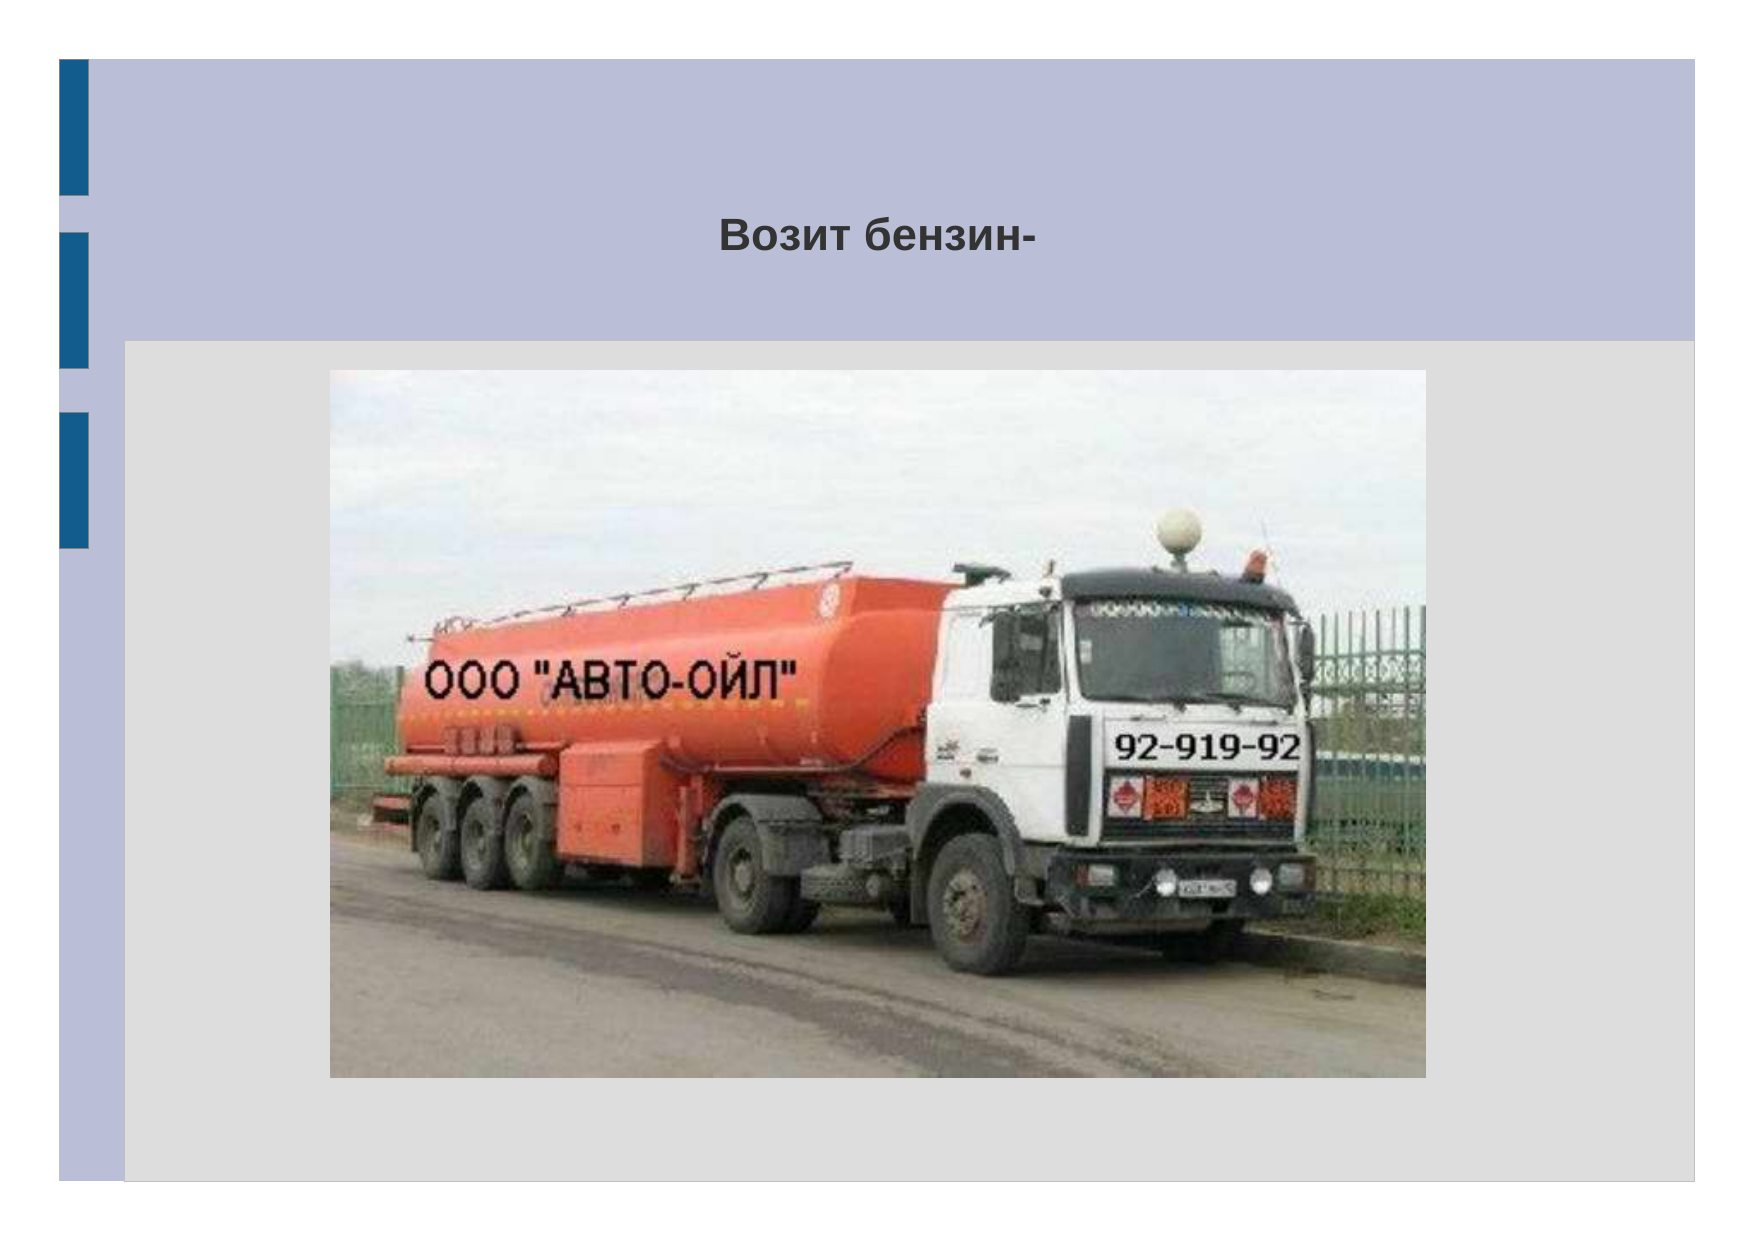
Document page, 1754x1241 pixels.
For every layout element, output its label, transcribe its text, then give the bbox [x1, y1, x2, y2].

picture [330, 370, 1426, 1078]
title Возит бензин- [179, 141, 1577, 329]
